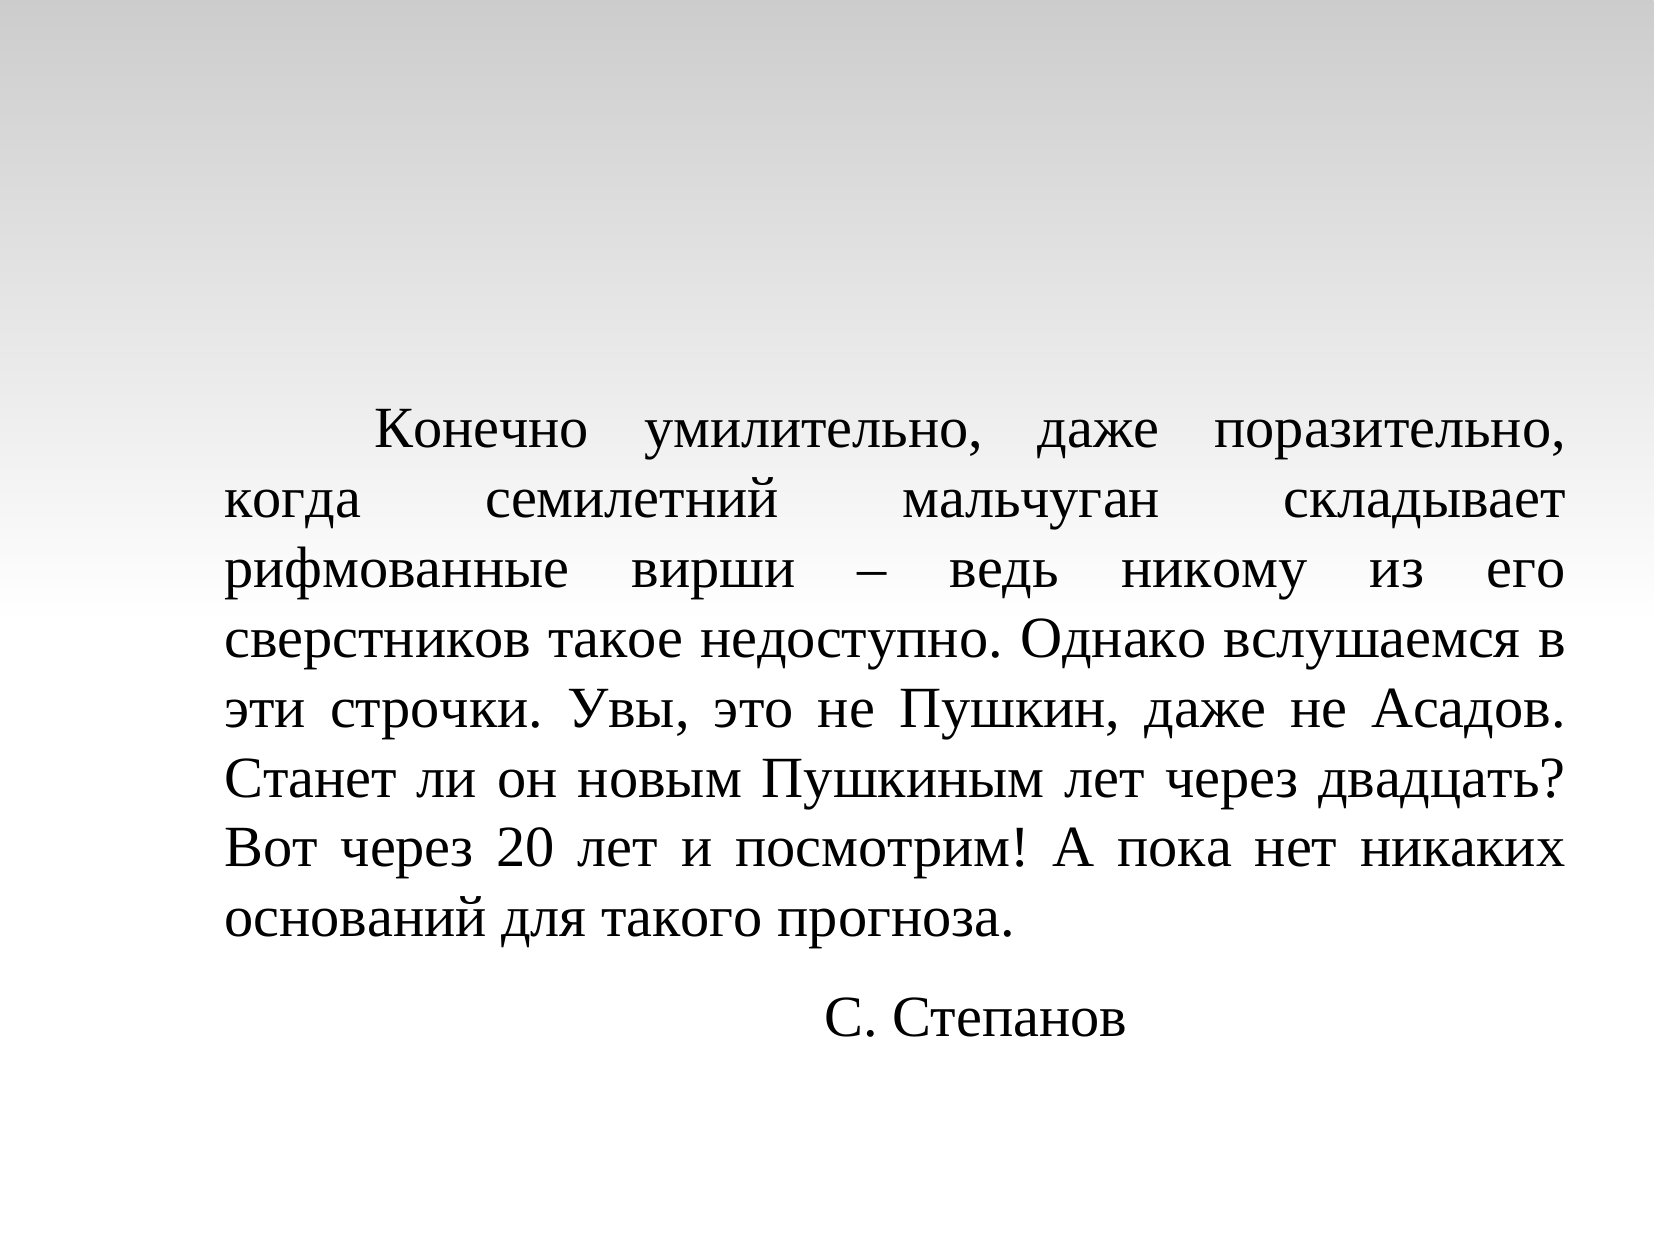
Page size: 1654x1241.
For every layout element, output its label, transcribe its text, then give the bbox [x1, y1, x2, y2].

list Конечно умилительно, даже поразительно, когда семилетний мальчуган складывает рифмованные вирши – ведь никому из его сверстников такое недоступно. Однако вслушаемся в эти строчки. Увы, это не Пушкин, даже не Асадов. Станет ли он новым Пушкиным лет через двадцать? Вот через 20 лет и посмотрим! А пока нет никаких оснований для такого прогноза. С. Степанов [82, 290, 1571, 1094]
